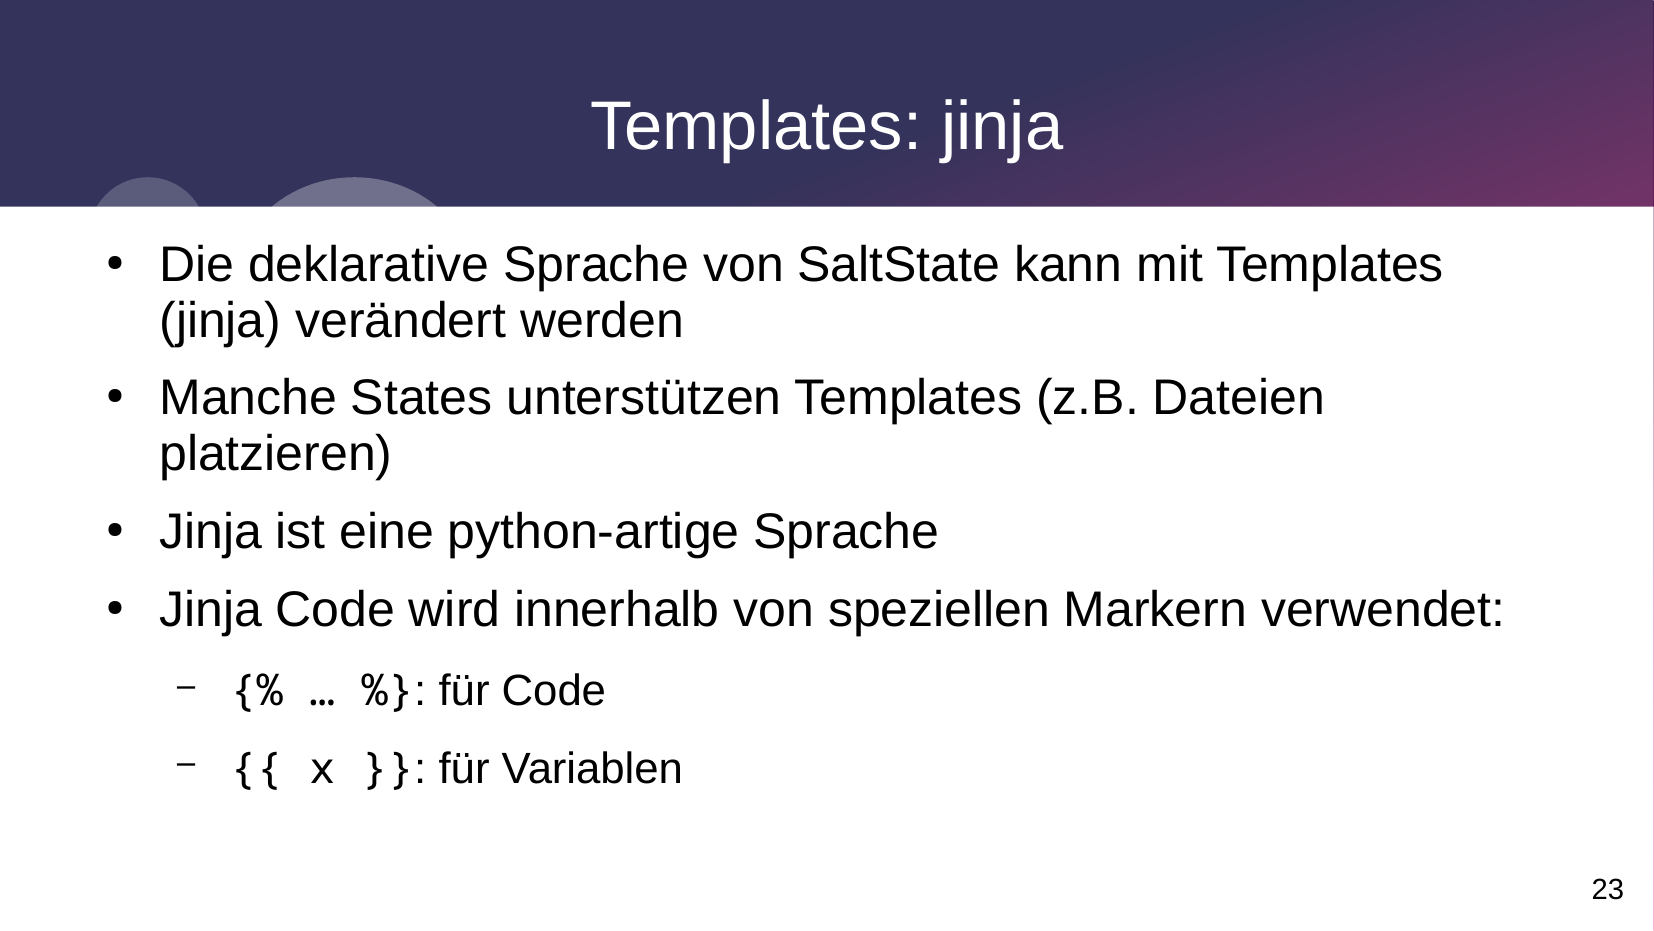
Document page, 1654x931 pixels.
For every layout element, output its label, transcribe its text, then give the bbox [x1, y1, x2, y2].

title Templates: jinja [88, 44, 1565, 207]
list Die deklarative Sprache von SaltState kann mit Templates (jinja) verändert werden Manche States unterstützen Templates (z.B. Dateien platzieren) Jinja ist eine python-artige Sprache Jinja Code wird innerhalb von speziellen Markern verwendet: {% … %}: für Code {{ x }}: für Variablen [88, 236, 1565, 827]
